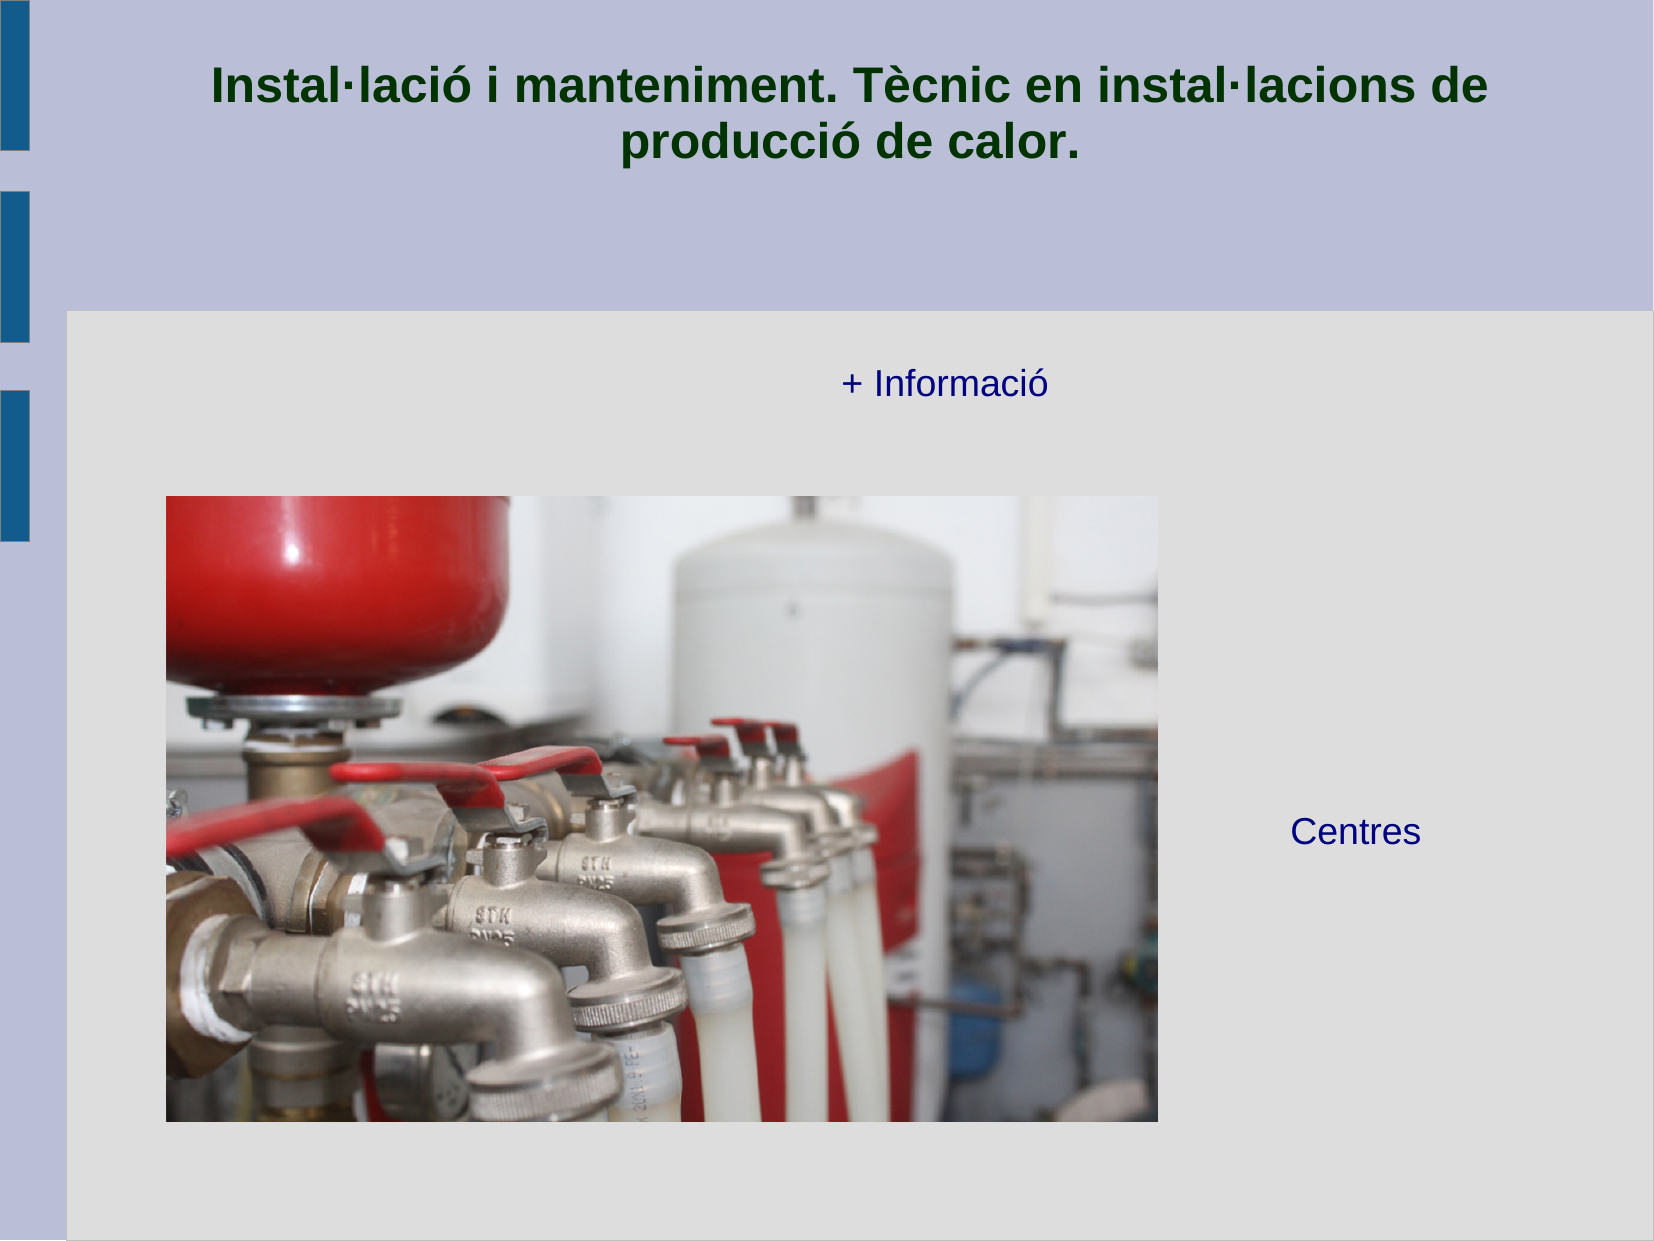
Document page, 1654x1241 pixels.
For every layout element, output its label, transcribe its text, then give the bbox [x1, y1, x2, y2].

picture [166, 496, 1158, 1123]
text_box + Informació [826, 355, 1091, 426]
title Instal·lació i manteniment. Tècnic en instal·lacions de producció de calor. [141, 49, 1560, 178]
text_box Centres [1275, 803, 1465, 874]
